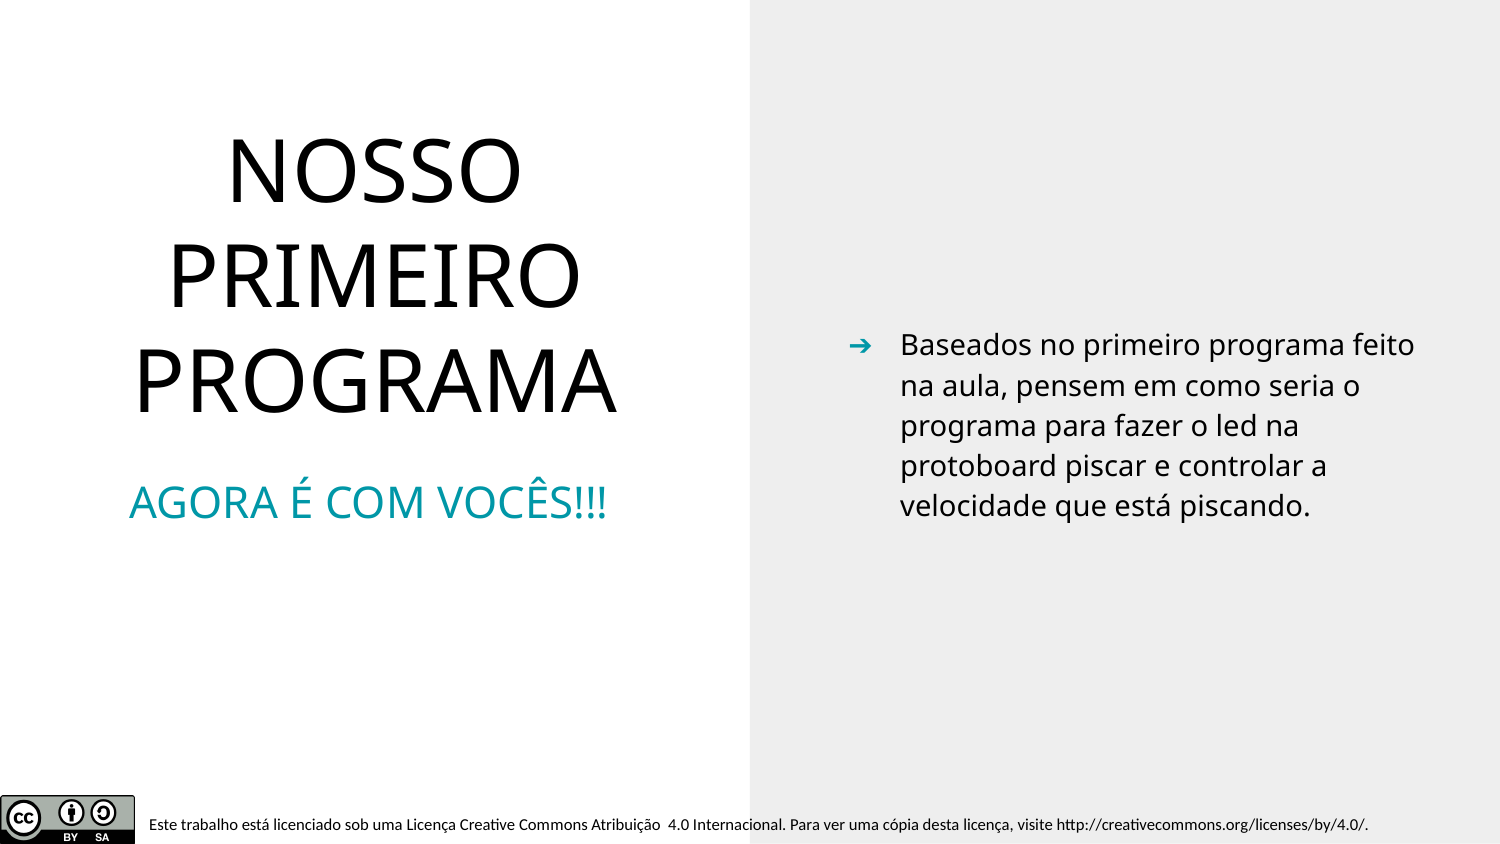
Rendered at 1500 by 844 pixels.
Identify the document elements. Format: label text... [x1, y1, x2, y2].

text_box Este trabalho está licenciado sob uma Licença Creative Commons Atribuição 4.0 Internacional. Para ver uma cópia desta licença, visite http://creativecommons.org/licenses/by/4.0/. [135, 795, 1500, 844]
list Baseados no primeiro programa feito na aula, pensem em como seria o programa para fazer o led na protoboard piscar e controlar a velocidade que está piscando. [810, 118, 1440, 725]
title NOSSO PRIMEIRO PROGRAMA [43, 202, 708, 446]
subtitle AGORA É COM VOCÊS!!! [43, 459, 708, 663]
picture [0, 795, 135, 844]
